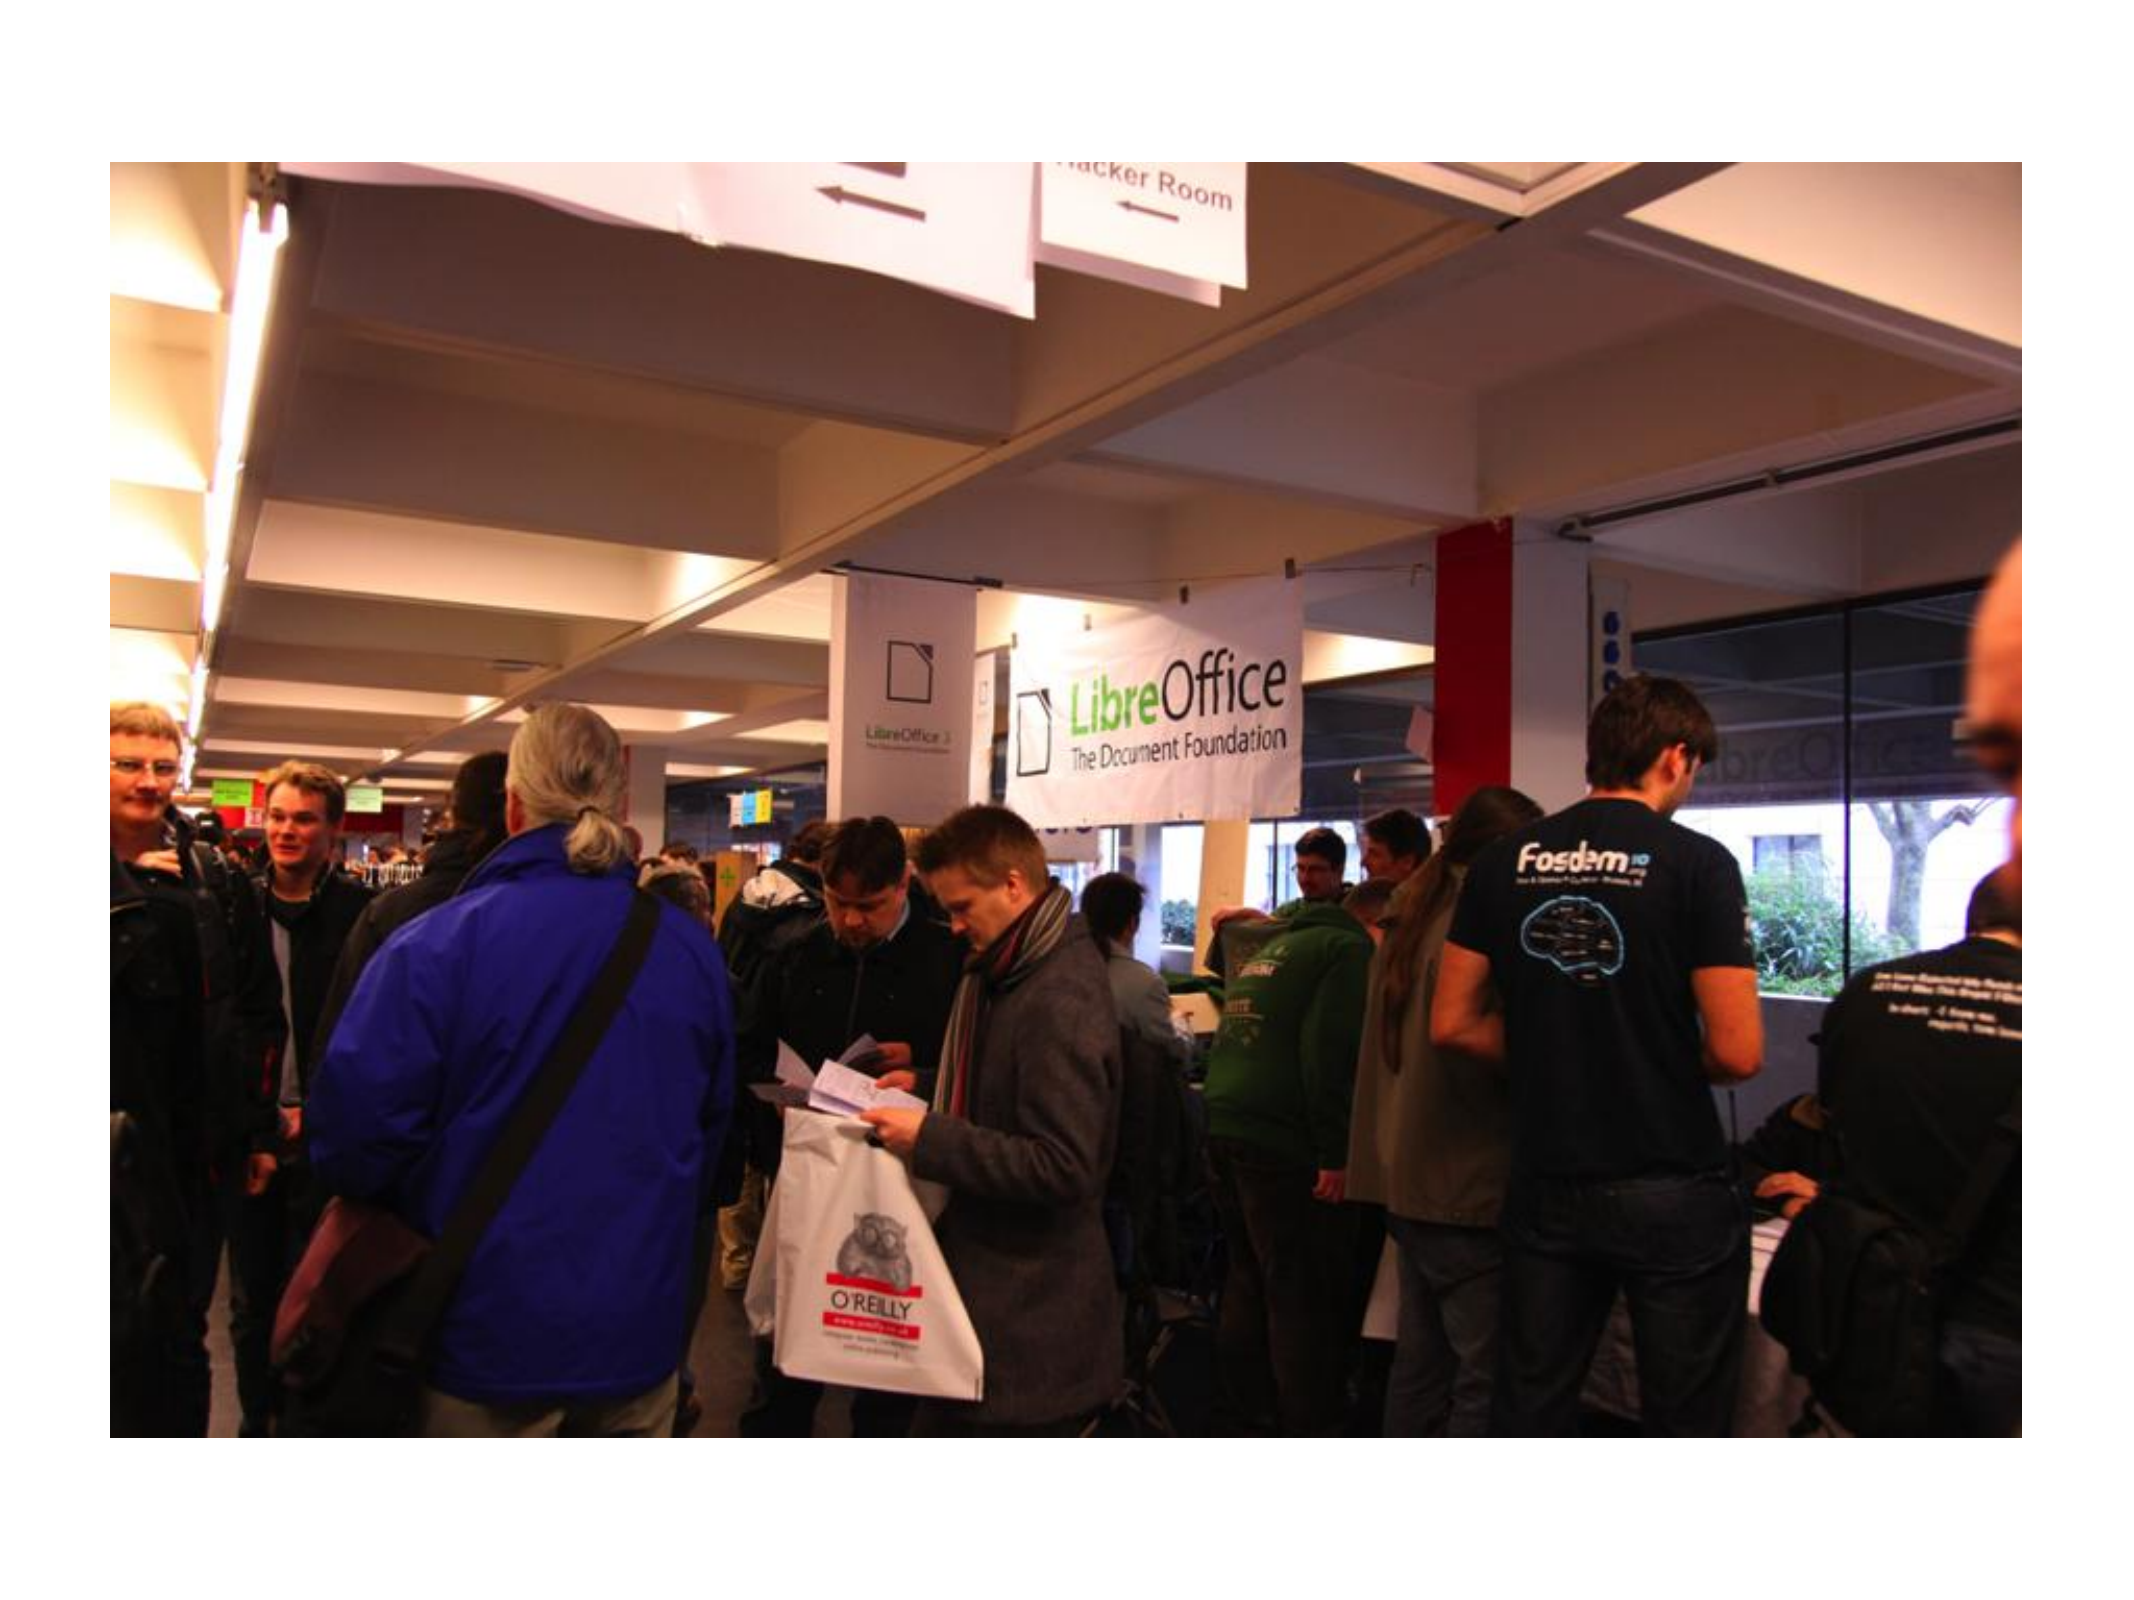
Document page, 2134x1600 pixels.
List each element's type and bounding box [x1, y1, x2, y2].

picture [110, 162, 2022, 1438]
